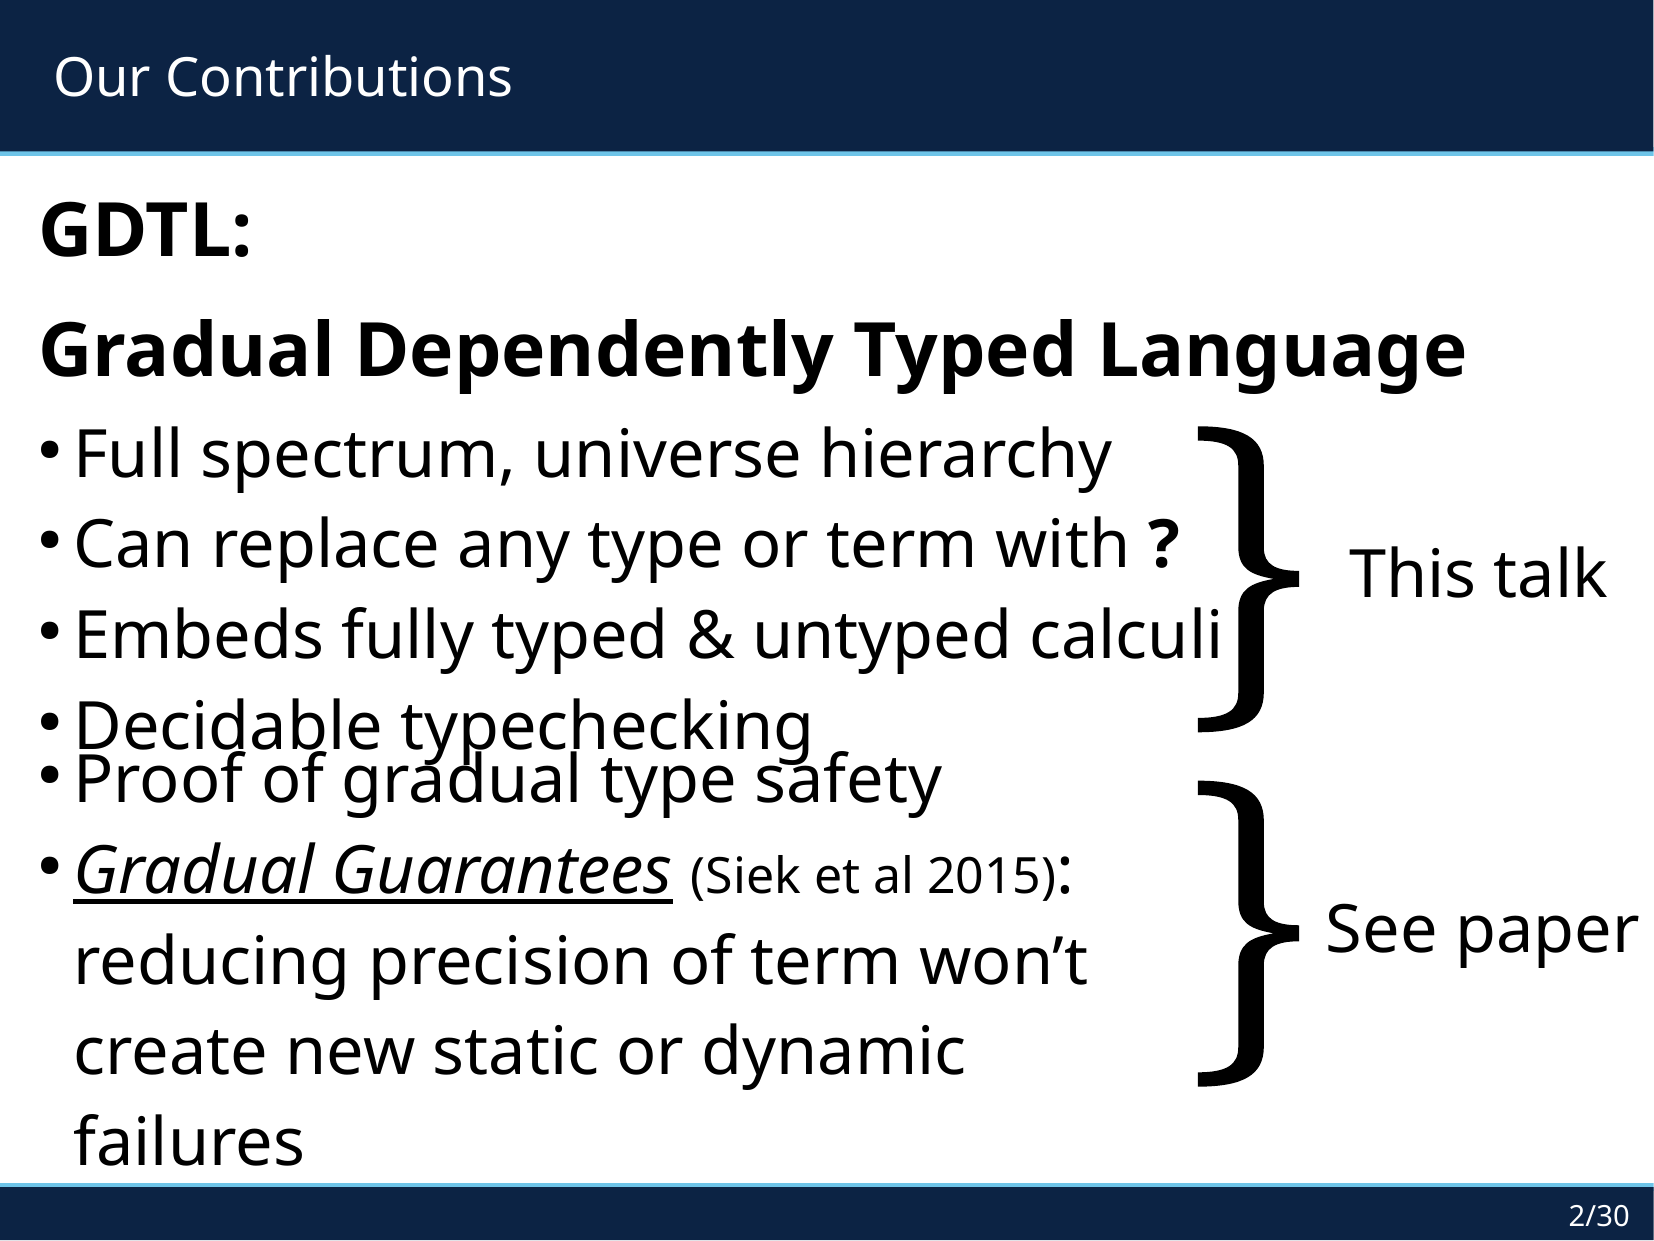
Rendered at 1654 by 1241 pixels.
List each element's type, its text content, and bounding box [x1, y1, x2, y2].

text_box [1197, 780, 1300, 1087]
text_box Full spectrum, universe hierarchy Can replace any type or term with ? Embeds fully typed & untyped calculi Decidable typechecking [23, 419, 1250, 756]
title Our Contributions [0, 0, 1654, 152]
text_box See paper [1311, 878, 1639, 974]
text_box This talk [1334, 524, 1613, 620]
text_box Proof of gradual type safety Gradual Guarantees (Siek et al 2015): reducing precision of term won’t create new static or dynamic failures [23, 750, 1128, 1167]
text_box [1197, 426, 1300, 733]
text_box GDTL: Gradual Dependently Typed Language [23, 180, 1607, 394]
